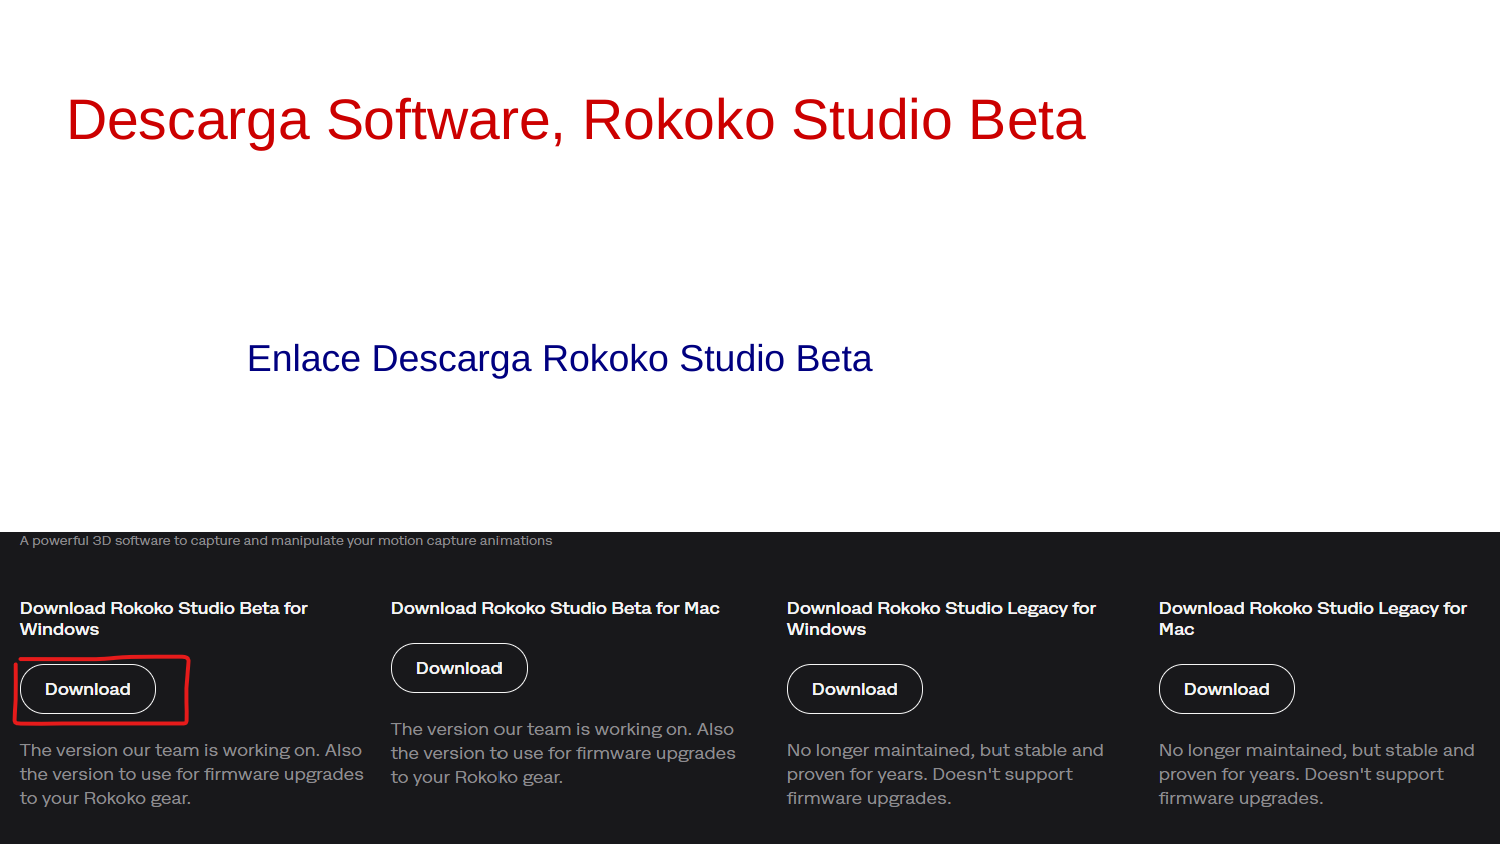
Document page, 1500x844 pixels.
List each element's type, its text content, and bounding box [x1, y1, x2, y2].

text_box Enlace Descarga Rokoko Studio Beta [231, 319, 1269, 395]
picture [0, 532, 1500, 844]
title Descarga Software, Rokoko Studio Beta [51, 72, 1449, 167]
